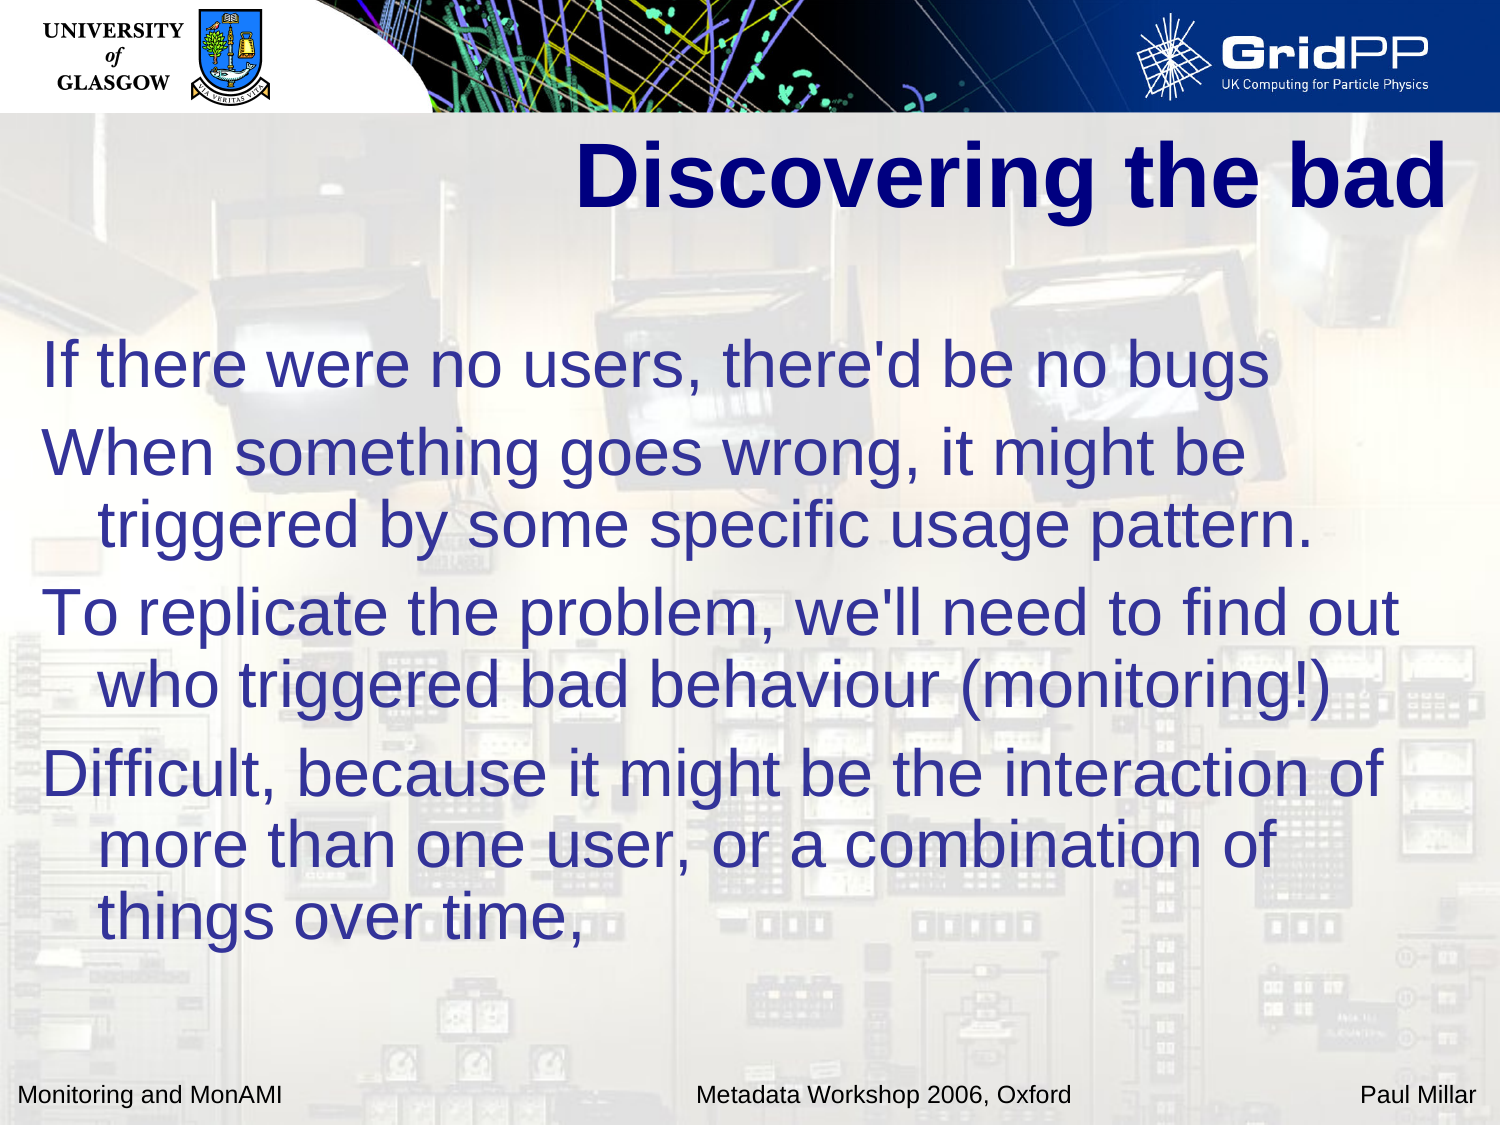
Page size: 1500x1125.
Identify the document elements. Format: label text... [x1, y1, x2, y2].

picture [0, 0, 1500, 1125]
title Discovering the bad [568, 127, 1457, 230]
list If there were no users, there'd be no bugs When something goes wrong, it might be triggered by some specific usage pattern. To replicate the problem, we'll need to find out who triggered bad behaviour (monitoring!) Difficult, because it might be the interaction of more than one user, or a combination of things over time, [41, 329, 1442, 1058]
